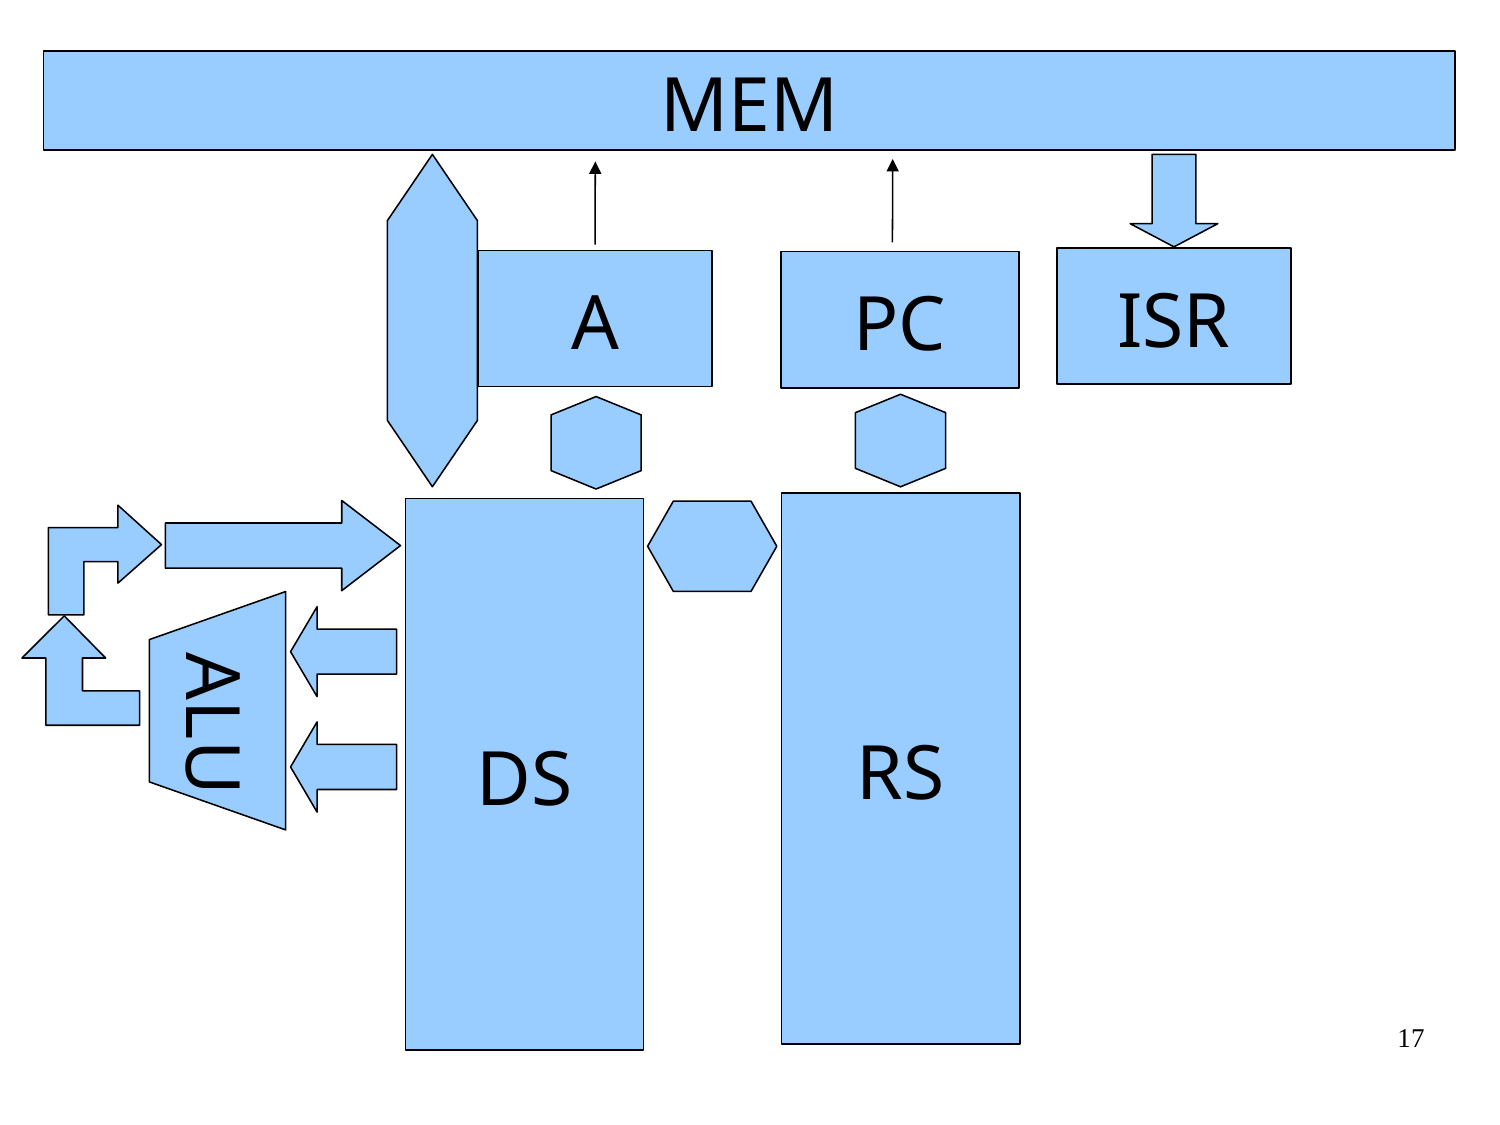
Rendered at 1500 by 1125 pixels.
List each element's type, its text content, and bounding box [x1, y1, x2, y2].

text_box [165, 500, 401, 591]
text_box MEM [43, 50, 1456, 150]
text_box [551, 396, 642, 490]
text_box ISR [1056, 248, 1291, 385]
text_box ALU [149, 591, 286, 830]
text_box [290, 606, 397, 697]
text_box [647, 501, 777, 592]
text_box PC [781, 251, 1019, 388]
text_box RS [781, 492, 1021, 1045]
text_box [21, 505, 162, 726]
text_box [1130, 154, 1218, 247]
text_box DS [405, 498, 644, 1050]
text_box A [478, 250, 712, 387]
text_box [855, 394, 946, 487]
text_box [290, 721, 397, 813]
text_box [387, 154, 478, 487]
